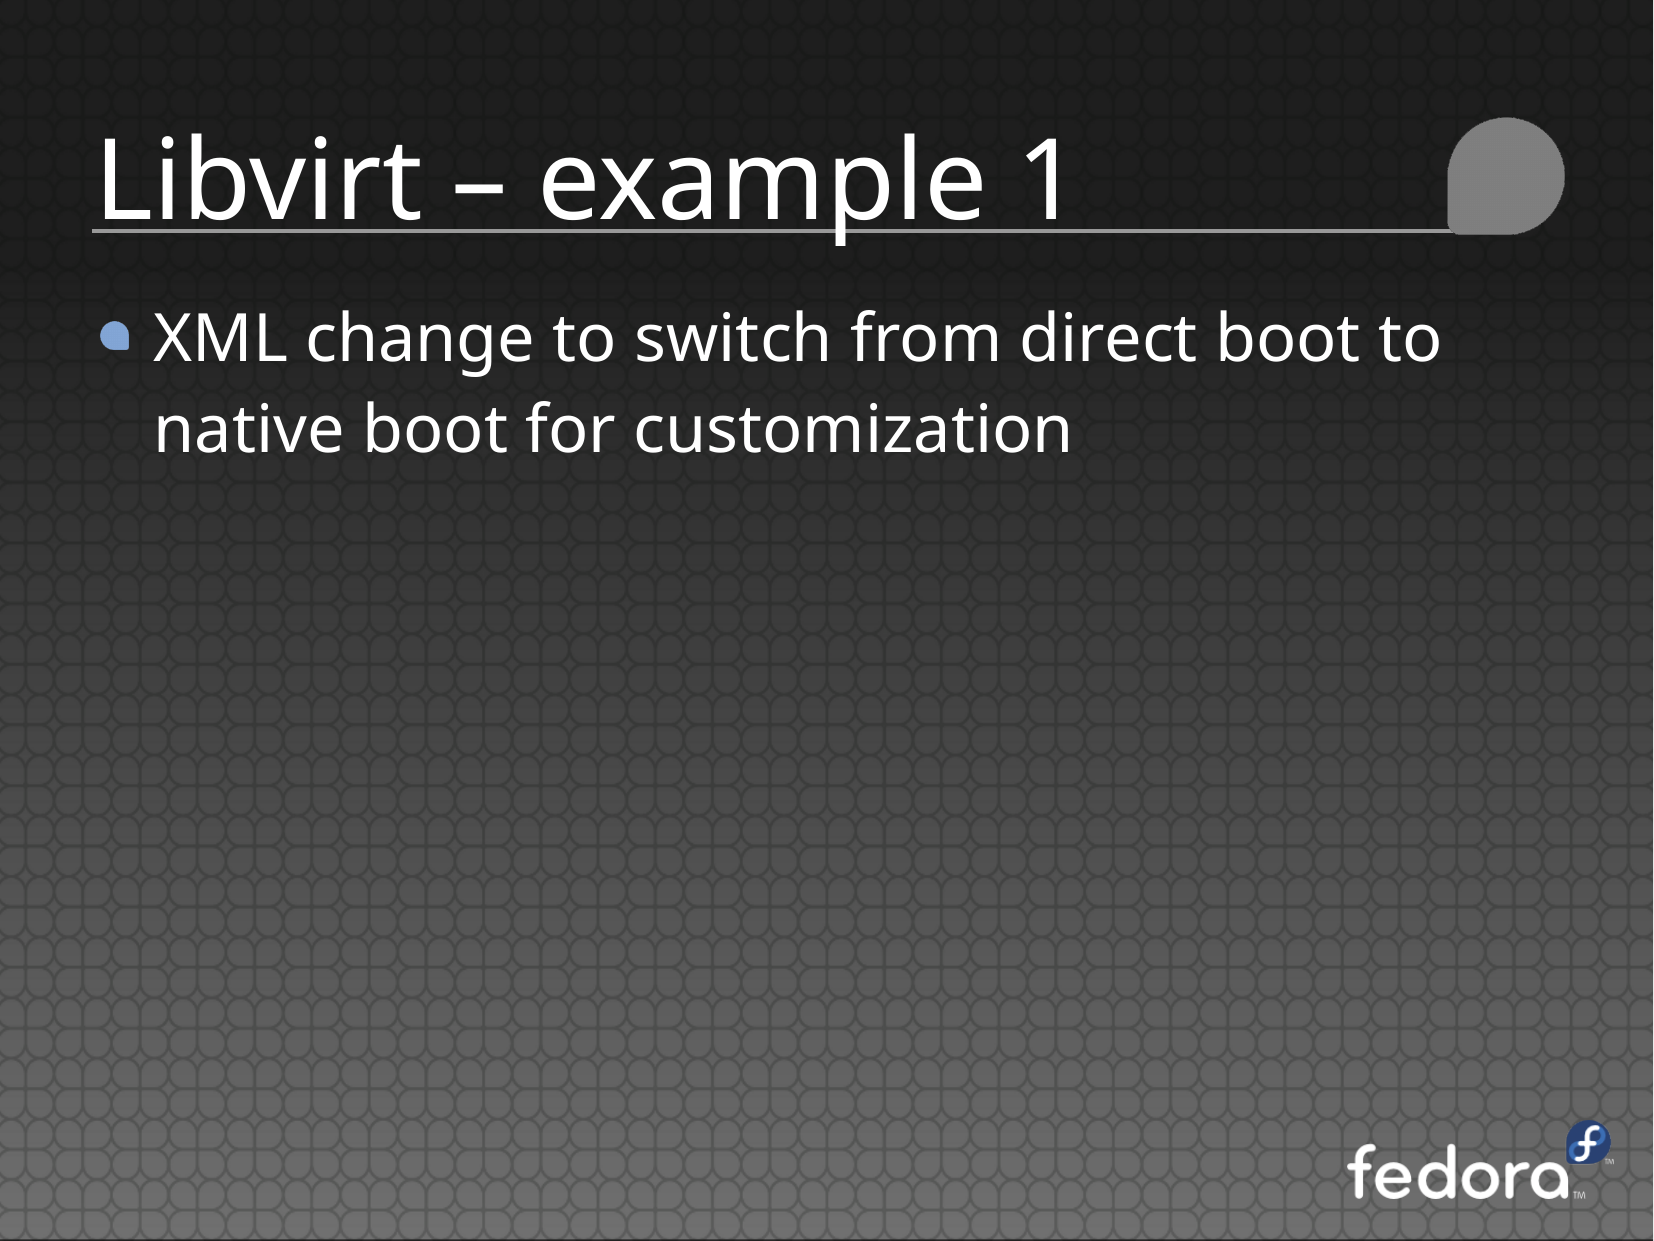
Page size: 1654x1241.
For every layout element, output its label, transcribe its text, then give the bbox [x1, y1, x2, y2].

picture [0, 0, 1654, 1241]
title Libvirt – example 1 [94, 100, 1425, 251]
list XML change to switch from direct boot to native boot for customization [82, 290, 1571, 1095]
